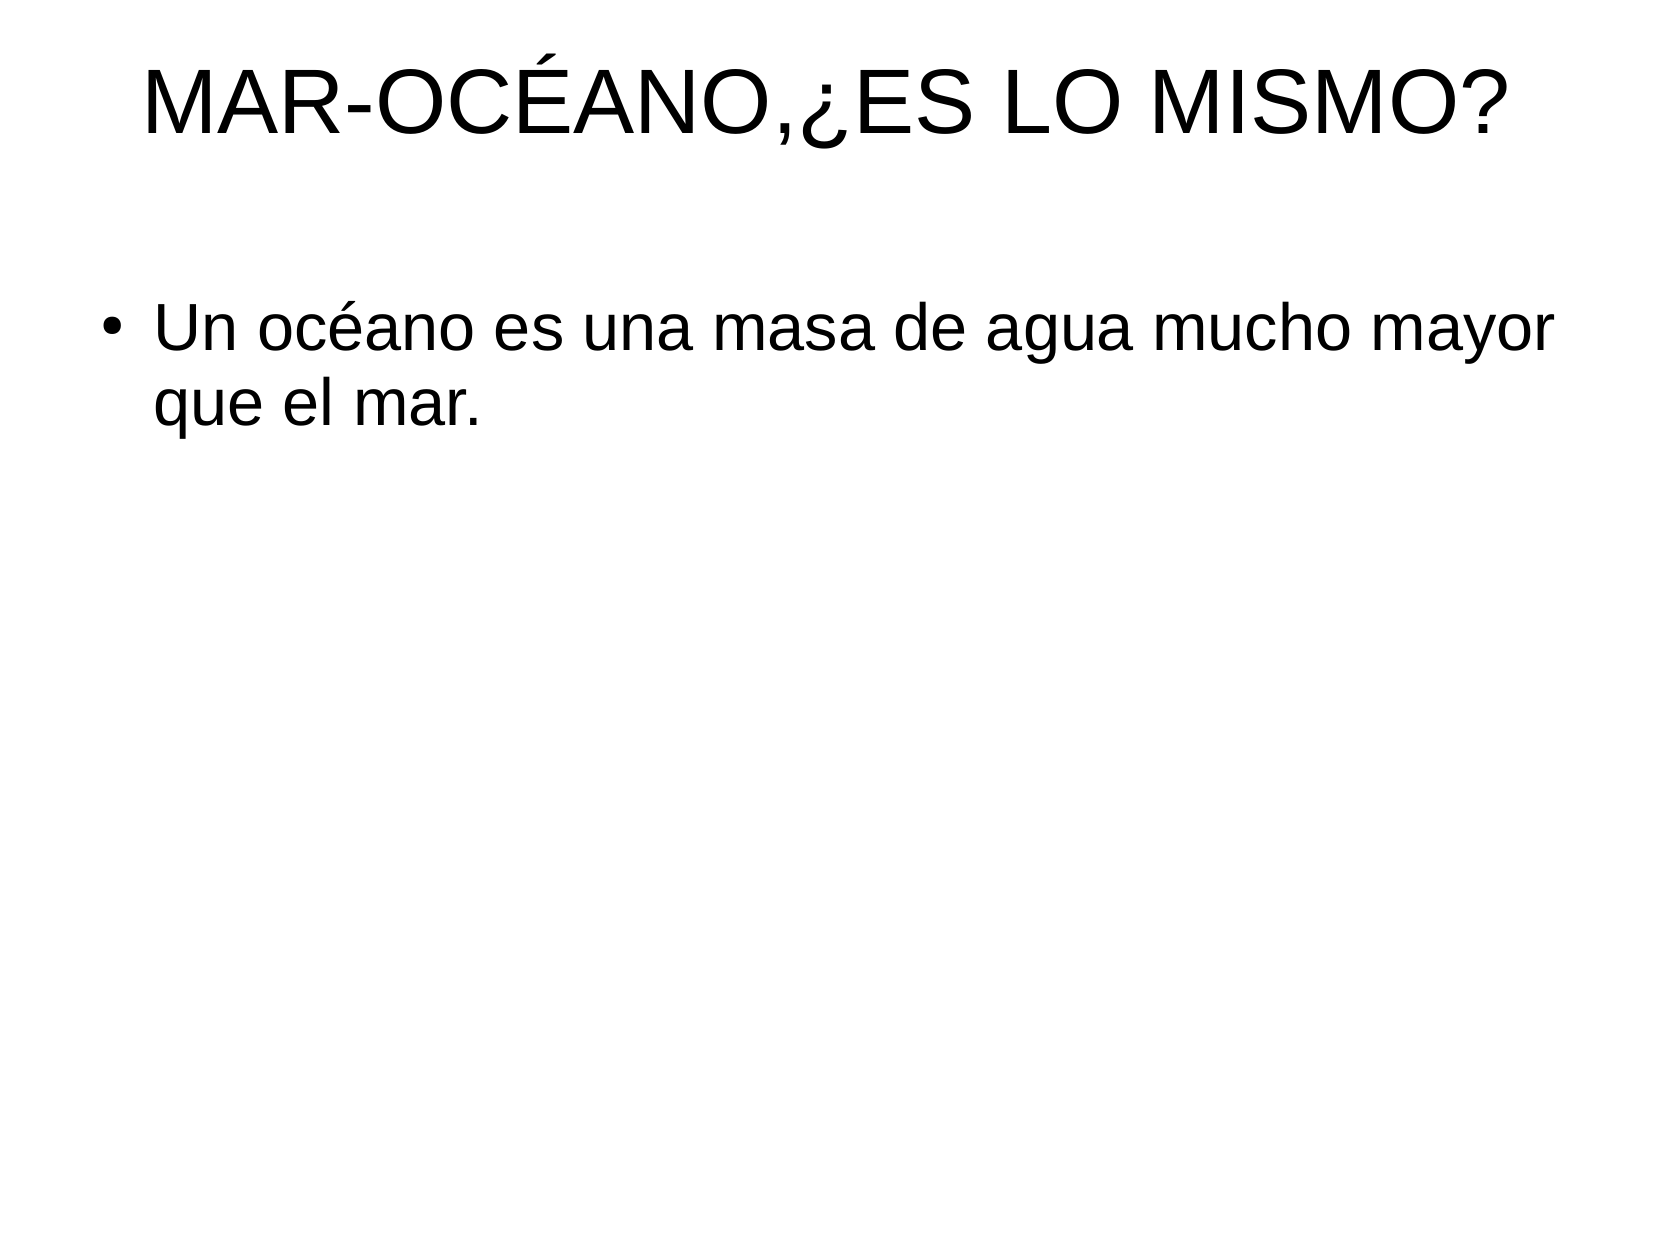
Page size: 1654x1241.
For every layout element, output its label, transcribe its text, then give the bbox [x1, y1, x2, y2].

list Un océano es una masa de agua mucho mayor que el mar. [82, 290, 1571, 1010]
title MAR-OCÉANO,¿ES LO MISMO? [82, 49, 1571, 257]
